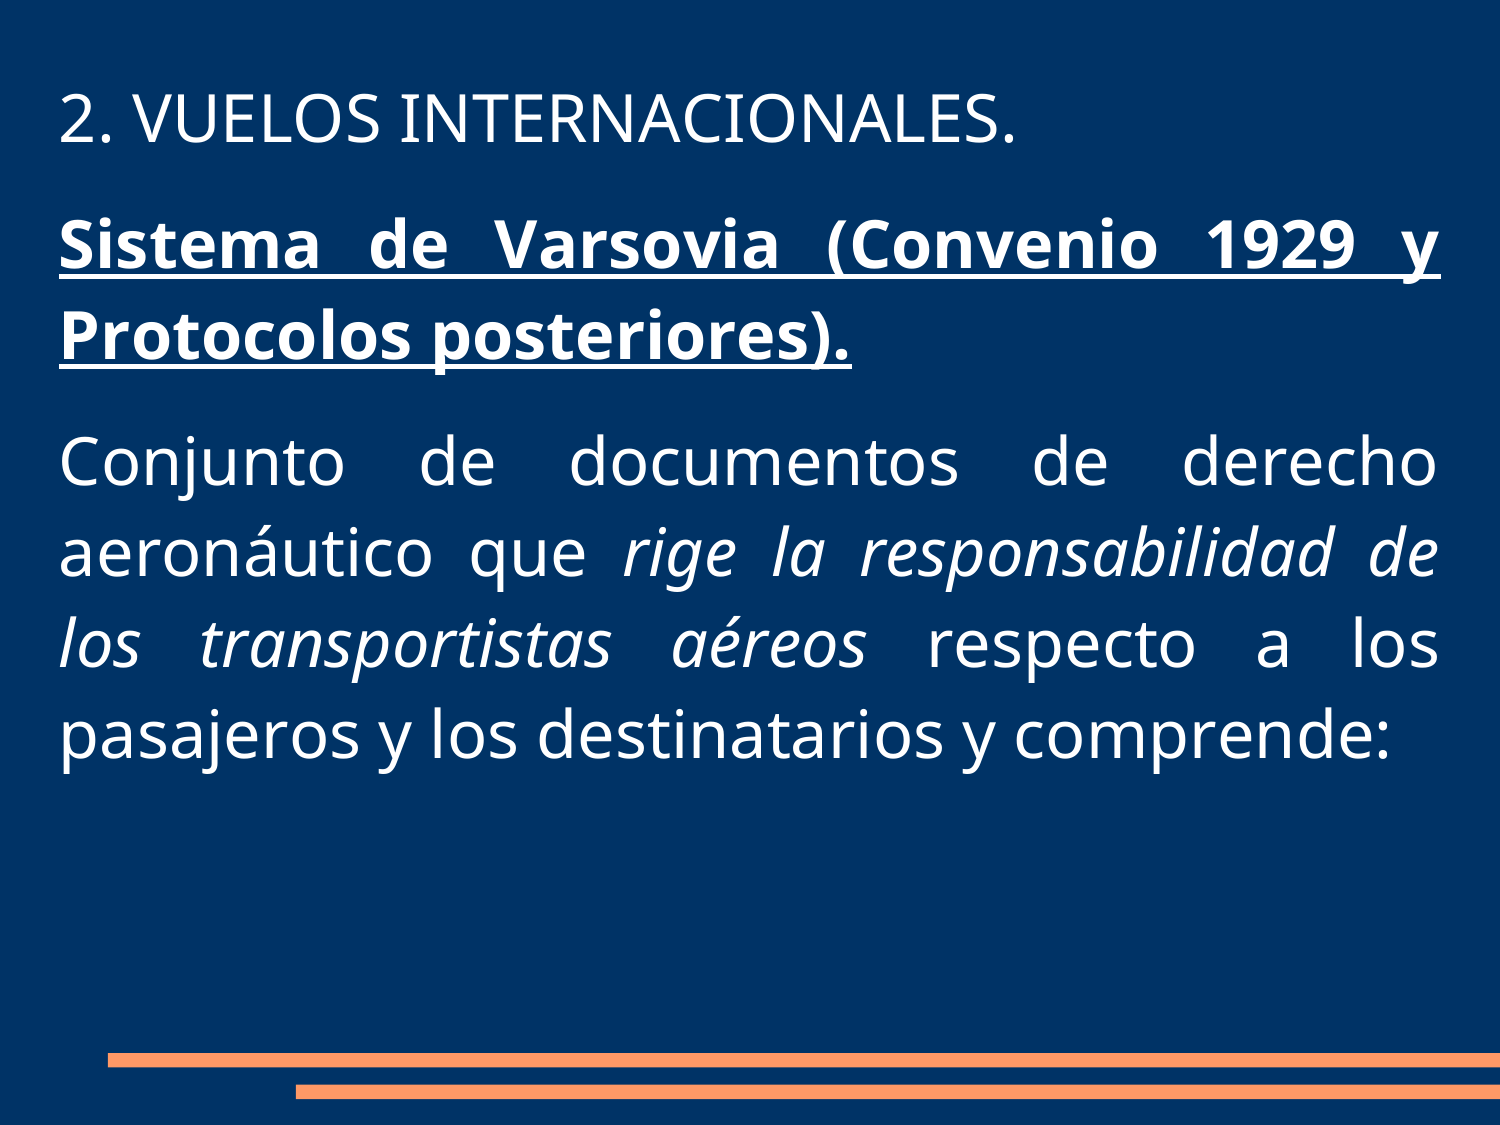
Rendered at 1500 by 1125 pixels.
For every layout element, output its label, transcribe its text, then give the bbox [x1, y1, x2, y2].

list 2. VUELOS INTERNACIONALES. Sistema de Varsovia (Convenio 1929 y Protocolos posteriores). Conjunto de documentos de derecho aeronáutico que rige la responsabilidad de los transportistas aéreos respecto a los pasajeros y los destinatarios y comprende: [59, 70, 1441, 981]
